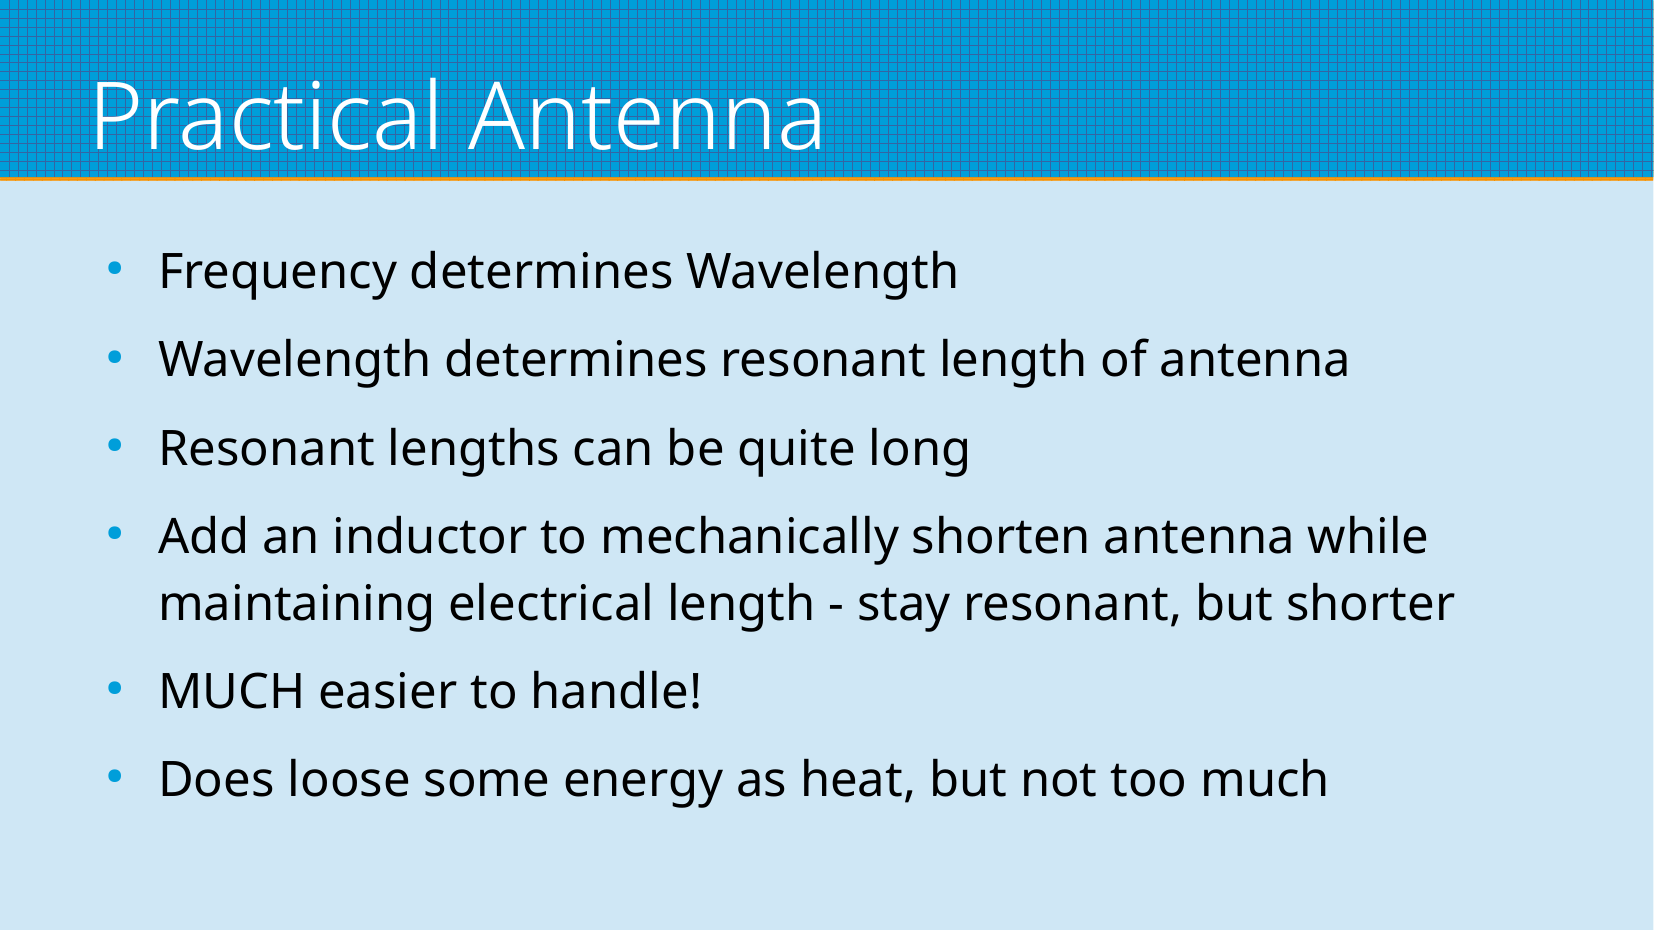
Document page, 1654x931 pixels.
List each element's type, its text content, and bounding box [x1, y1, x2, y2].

list Frequency determines Wavelength Wavelength determines resonant length of antenna Resonant lengths can be quite long Add an inductor to mechanically shorten antenna while maintaining electrical length - stay resonant, but shorter MUCH easier to handle! Does loose some energy as heat, but not too much [88, 236, 1565, 813]
title Practical Antenna [88, 14, 1565, 178]
